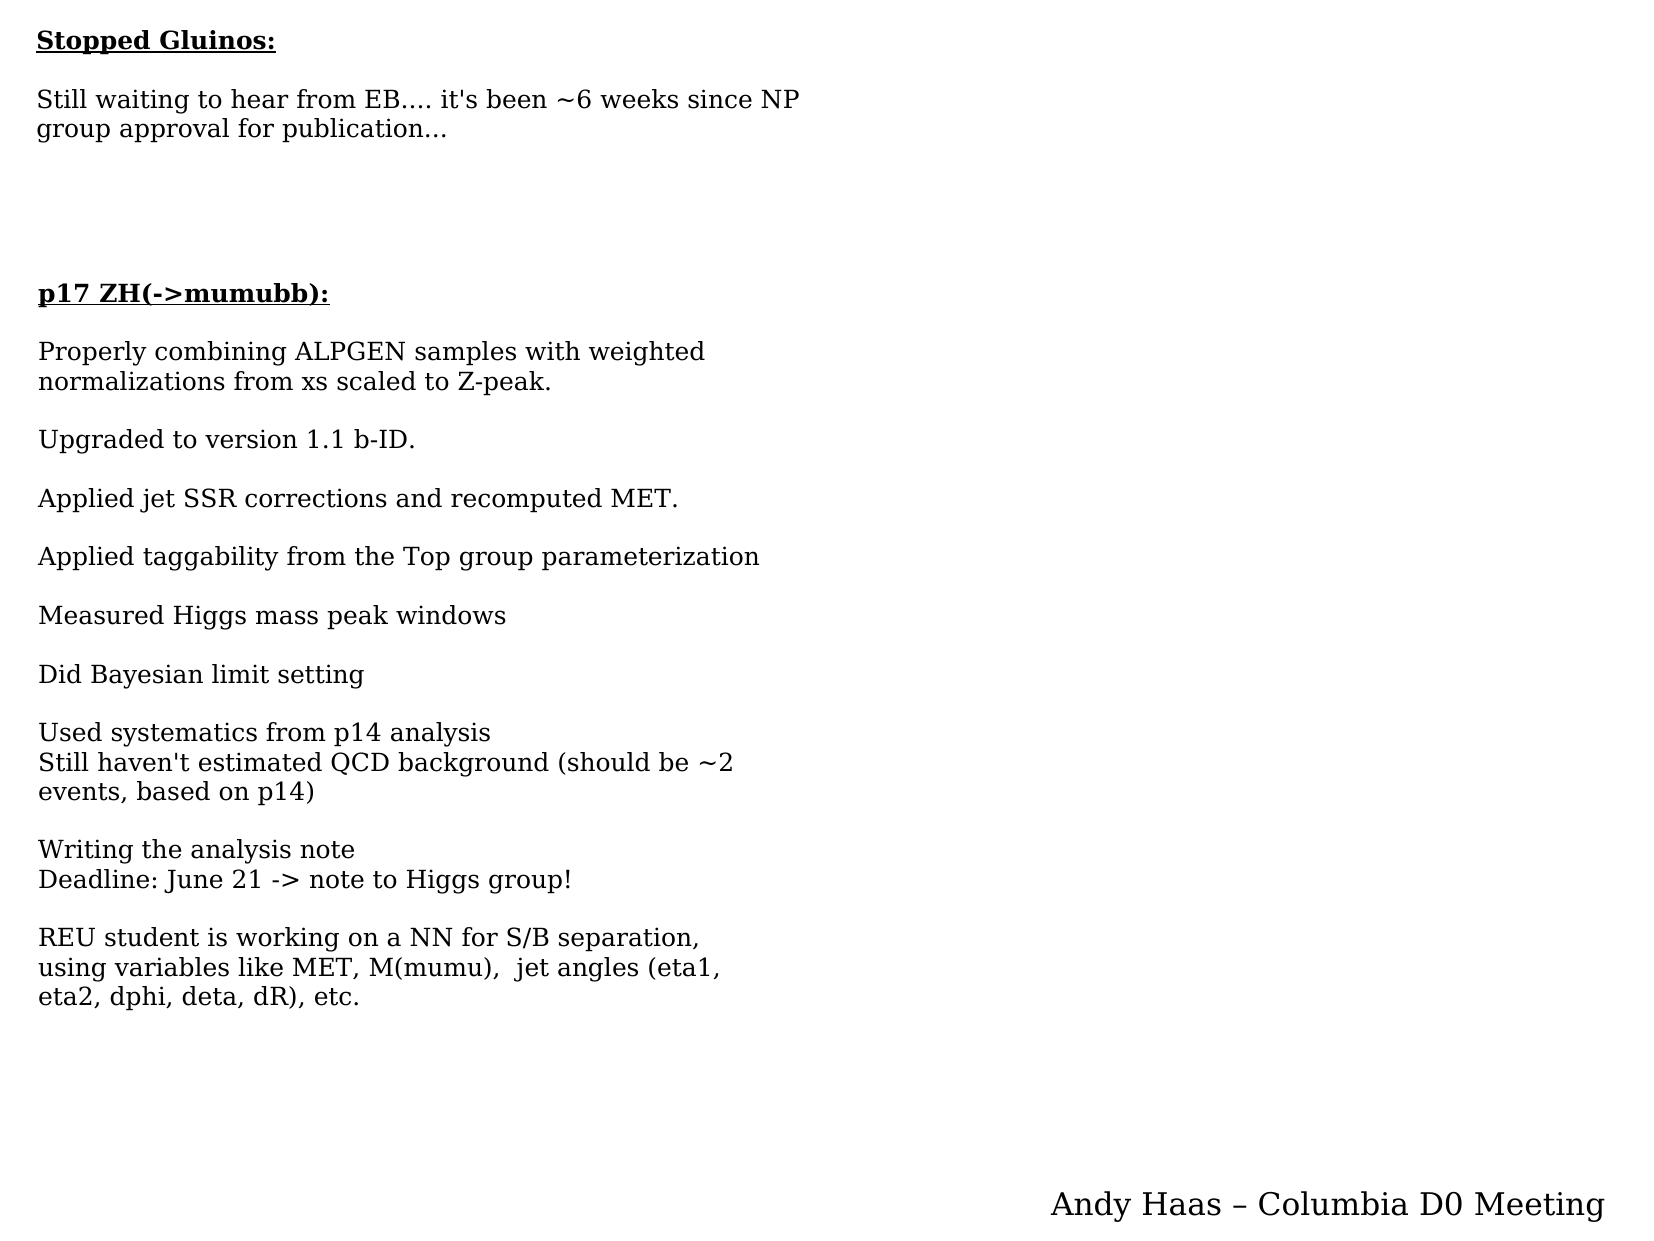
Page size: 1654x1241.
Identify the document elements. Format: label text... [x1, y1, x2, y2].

text_box p17 ZH(->mumubb): Properly combining ALPGEN samples with weighted normalizations from xs scaled to Z-peak. Upgraded to version 1.1 b-ID. Applied jet SSR corrections and recomputed MET. Applied taggability from the Top group parameterization Measured Higgs mass peak windows Did Bayesian limit setting Used systematics from p14 analysis Still haven't estimated QCD background (should be ~2 events, based on p14) Writing the analysis note Deadline: June 21 -> note to Higgs group! REU student is working on a NN for S/B separation, using variables like MET, M(mumu), jet angles (eta1, eta2, dphi, deta, dR), etc. [38, 278, 775, 1093]
text_box Stopped Gluinos: Still waiting to hear from EB.... it's been ~6 weeks since NP group approval for publication... [36, 25, 818, 1120]
